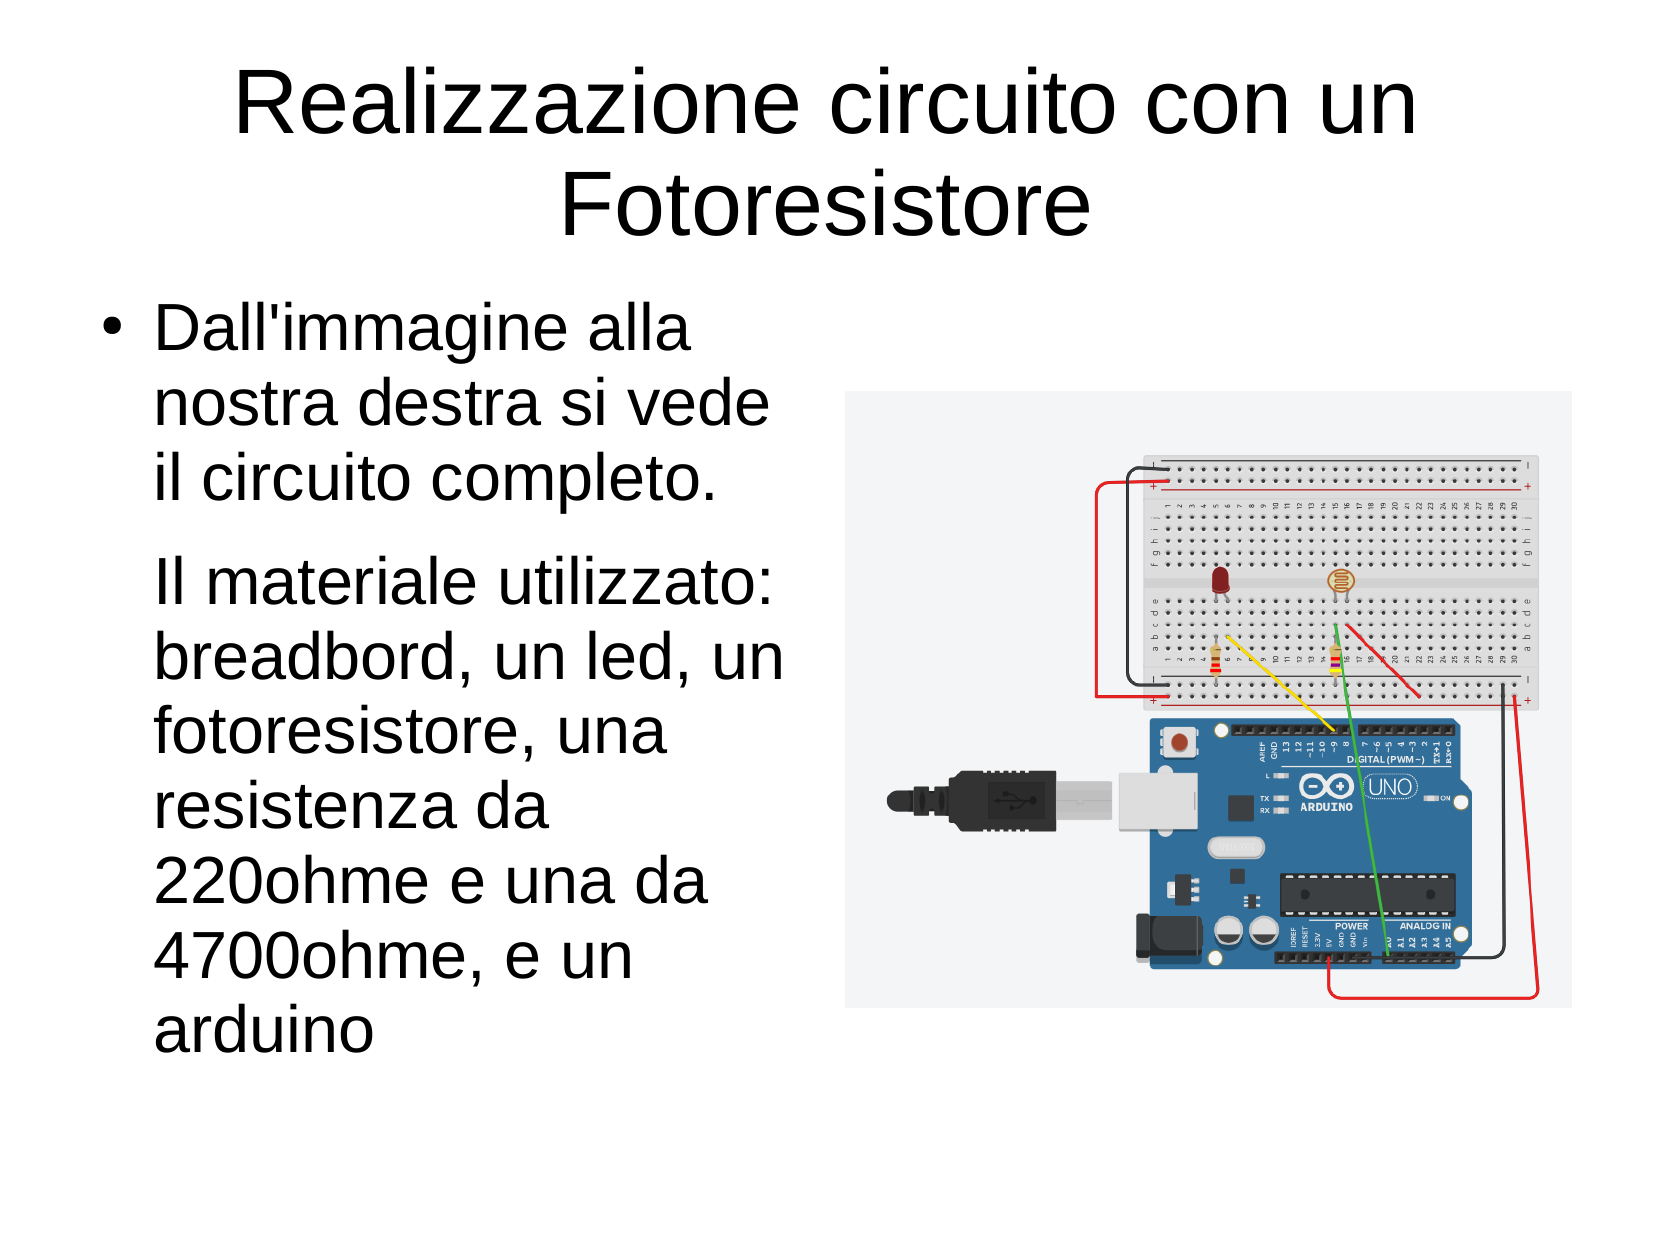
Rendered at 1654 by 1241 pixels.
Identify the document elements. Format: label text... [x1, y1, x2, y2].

title Realizzazione circuito con un Fotoresistore [82, 49, 1571, 257]
picture [845, 391, 1572, 1008]
list Dall'immagine alla nostra destra si vede il circuito completo. Il materiale utilizzato: breadbord, un led, un fotoresistore, una resistenza da 220ohme e una da 4700ohme, e un arduino [82, 290, 809, 1109]
